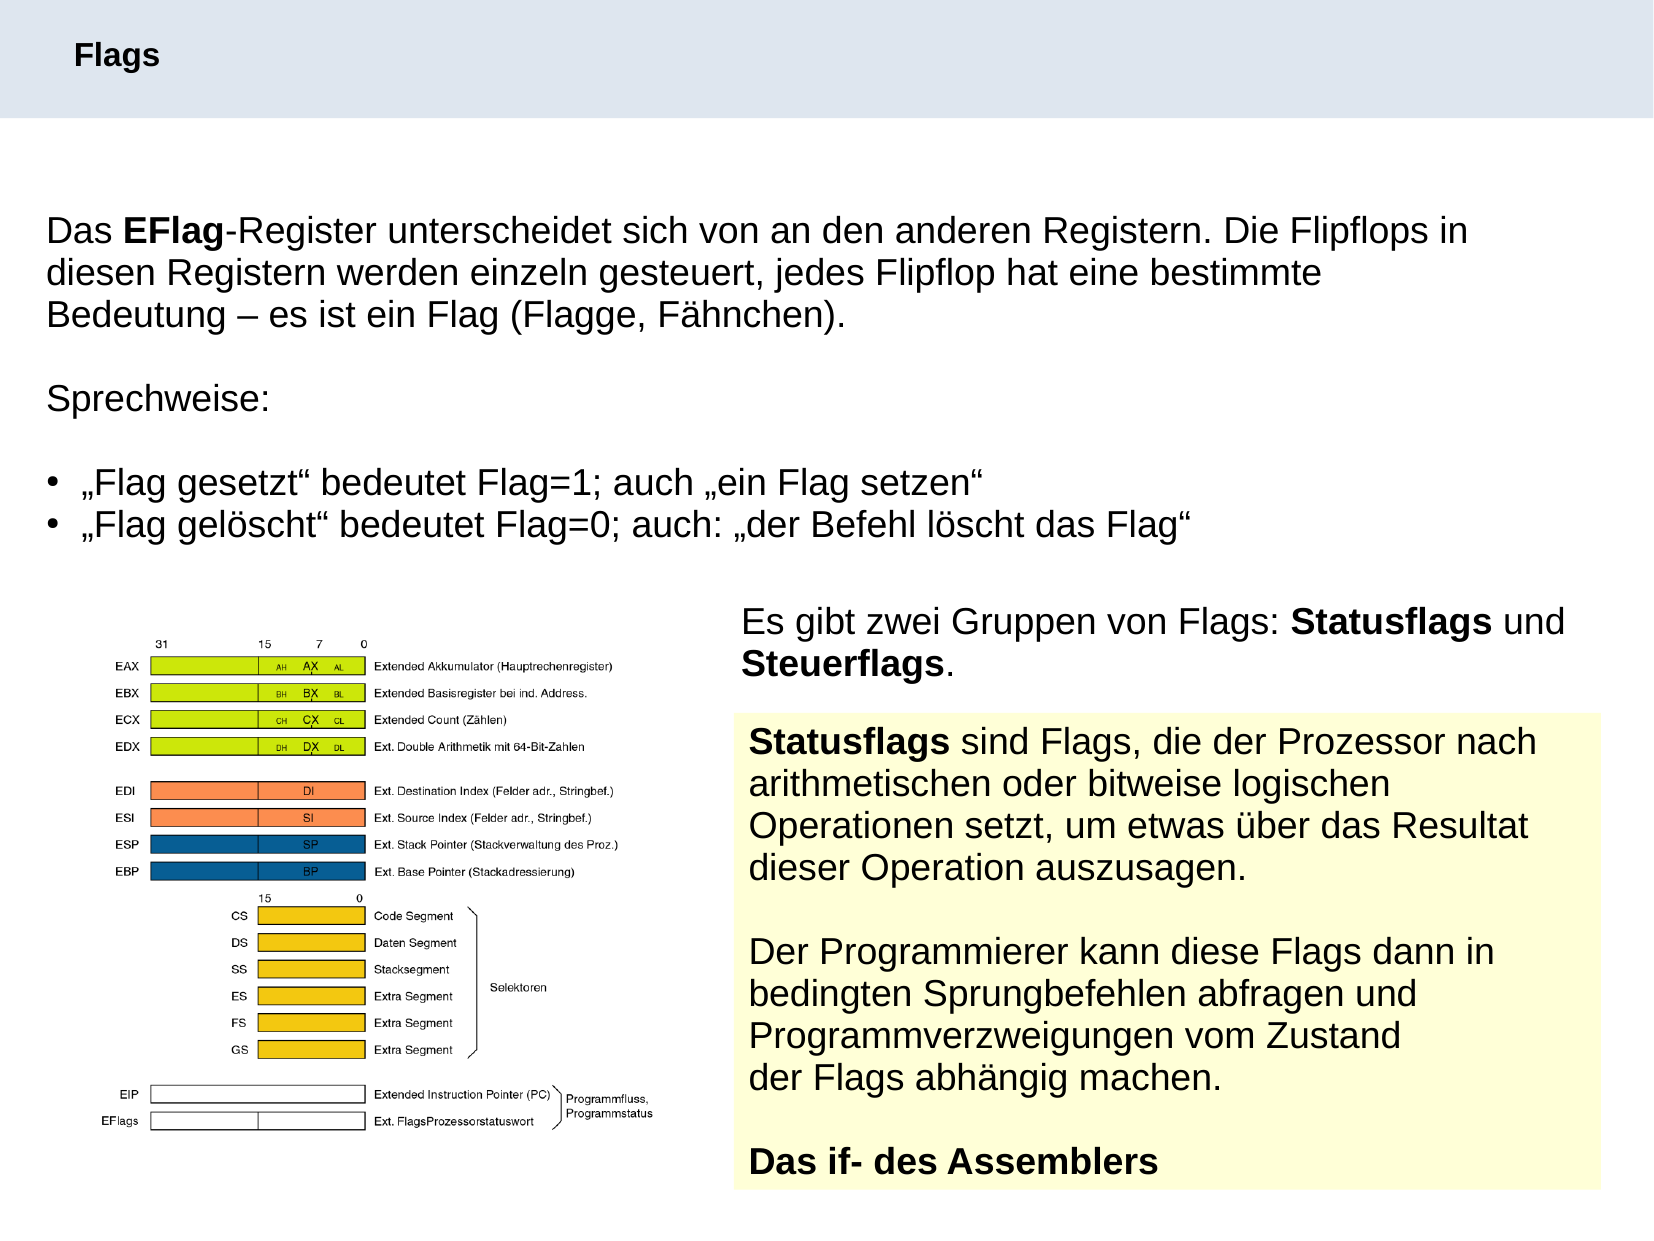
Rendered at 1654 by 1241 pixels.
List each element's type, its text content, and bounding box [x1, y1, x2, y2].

text_box Statusflags sind Flags, die der Prozessor nach arithmetischen oder bitweise logischen Operationen setzt, um etwas über das Resultat dieser Operation auszusagen. Der Programmierer kann diese Flags dann in bedingten Sprungbefehlen abfragen und Programmverzweigungen vom Zustand der Flags abhängig machen. Das if- des Assemblers [733, 712, 1601, 1190]
picture [56, 680, 666, 1145]
text_box Flags [59, 29, 1565, 82]
text_box Das EFlag-Register unterscheidet sich von an den anderen Registern. Die Flipflops in diesen Registern werden einzeln gesteuert, jedes Flipflop hat eine bestimmte Bedeutung – es ist ein Flag (Flagge, Fähnchen). Sprechweise: „Flag gesetzt“ bedeutet Flag=1; auch „ein Flag setzen“ „Flag gelöscht“ bedeutet Flag=0; auch: „der Befehl löscht das Flag“ [31, 202, 1599, 680]
text_box Es gibt zwei Gruppen von Flags: Statusflags und Steuerflags. [726, 593, 1599, 692]
